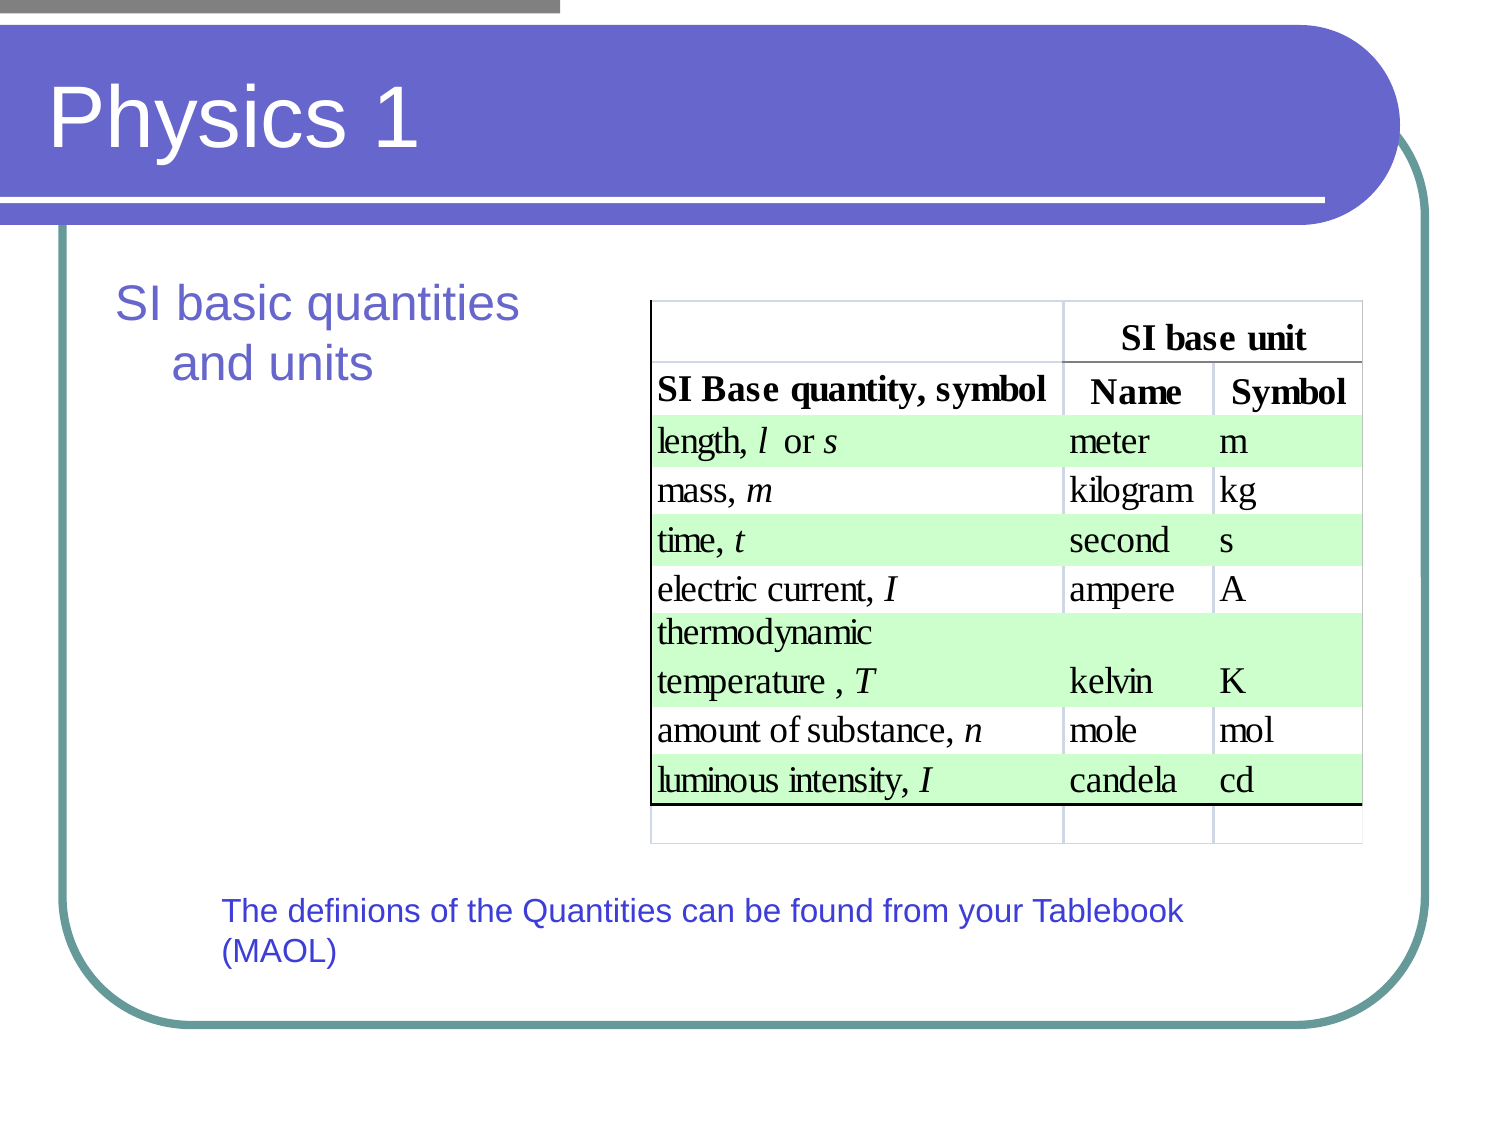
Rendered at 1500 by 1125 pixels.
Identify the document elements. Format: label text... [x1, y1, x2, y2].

picture [650, 299, 1365, 846]
list SI basic quantities and units [99, 262, 632, 398]
text_box [0, 0, 561, 14]
text_box The definions of the Quantities can be found from your Tablebook (MAOL) [206, 881, 1317, 977]
title Physics 1 [32, 37, 1347, 188]
